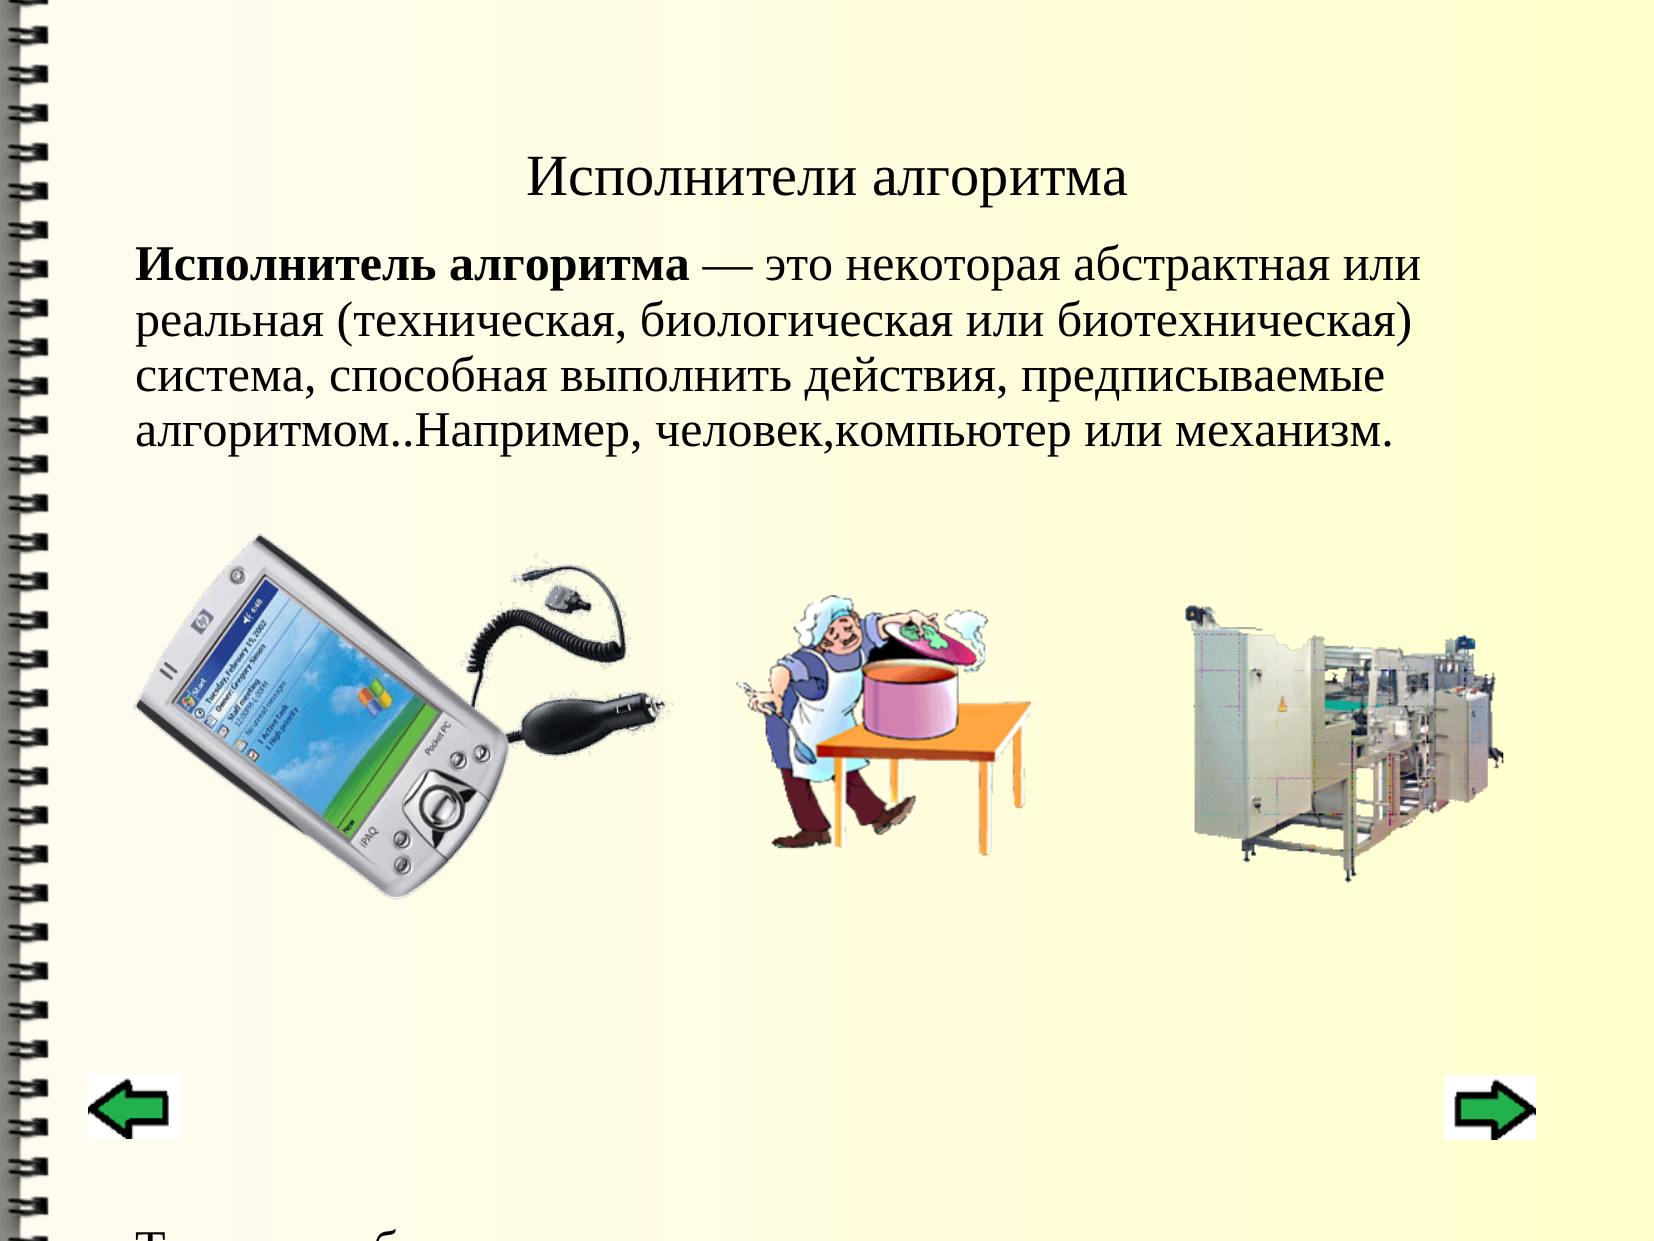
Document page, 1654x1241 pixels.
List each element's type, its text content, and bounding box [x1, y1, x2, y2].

picture [88, 531, 1034, 905]
title Исполнители алгоритма [121, 114, 1534, 237]
picture [1181, 590, 1524, 892]
picture [88, 1074, 180, 1139]
list Исполнитель алгоритма — это некоторая абстрактная или реальная (техническая, биологическая или биотехническая) система, способная выполнить действия, предписываемые алгоритмом..Например, человек,компьютер или механизм. Таким образом, алгоритм — это организованная последовательность действий, допустимых для некоторого исполнителя. [134, 236, 1516, 1241]
picture [0, 0, 134, 1241]
picture [1444, 1075, 1536, 1140]
